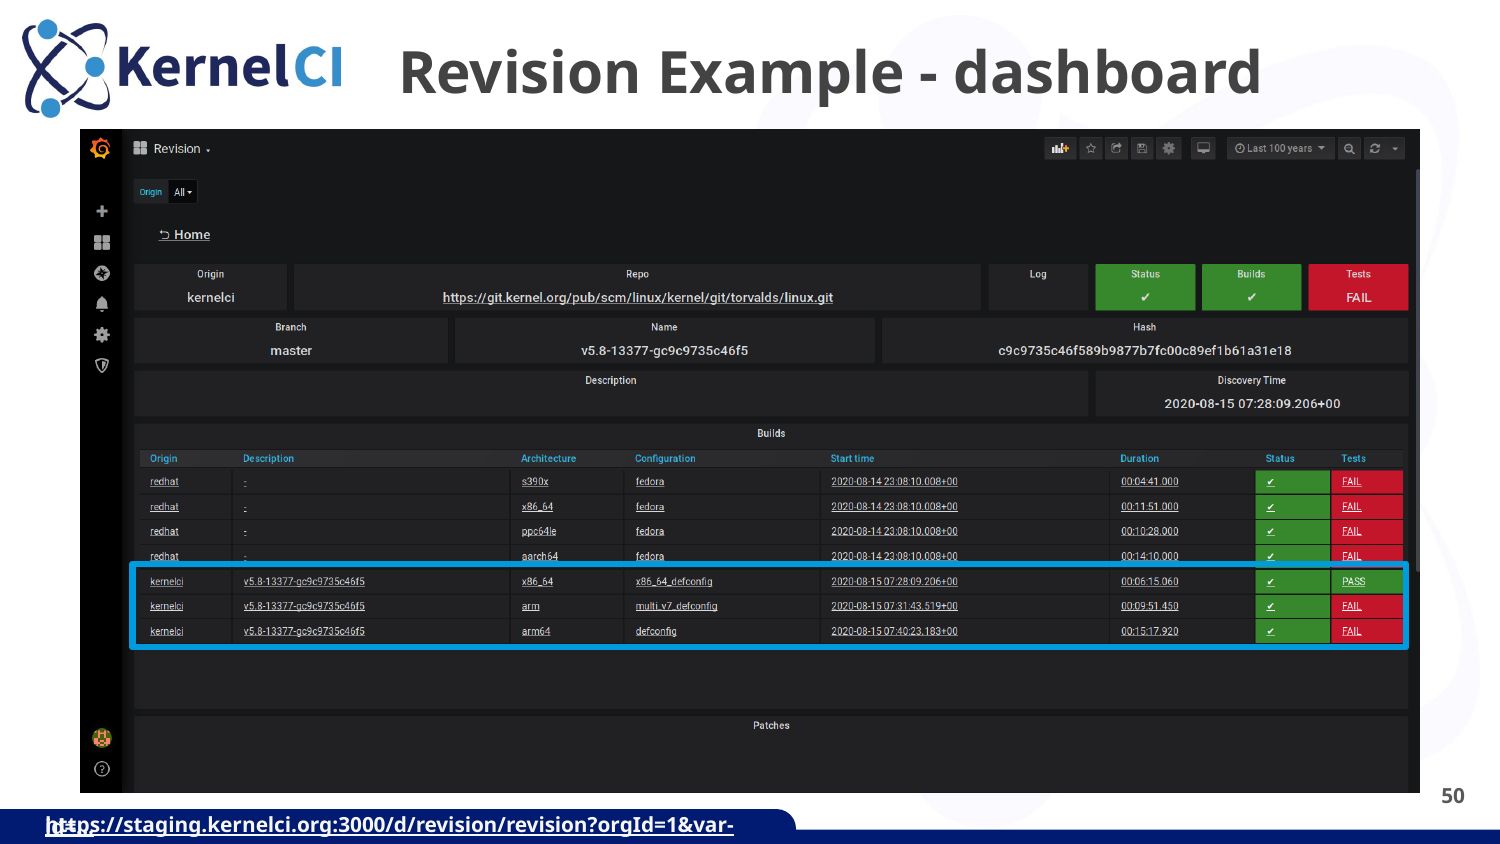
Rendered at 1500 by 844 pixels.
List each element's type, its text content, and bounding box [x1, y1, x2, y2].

text_box https://staging.kernelci.org:3000/d/revision/revision?orgId=1&var-id=... [0, 809, 797, 844]
picture [22, 19, 341, 118]
picture [80, 15, 1480, 828]
title Revision Example - dashboard [383, 23, 1455, 117]
slide_number <number> [1389, 764, 1480, 830]
